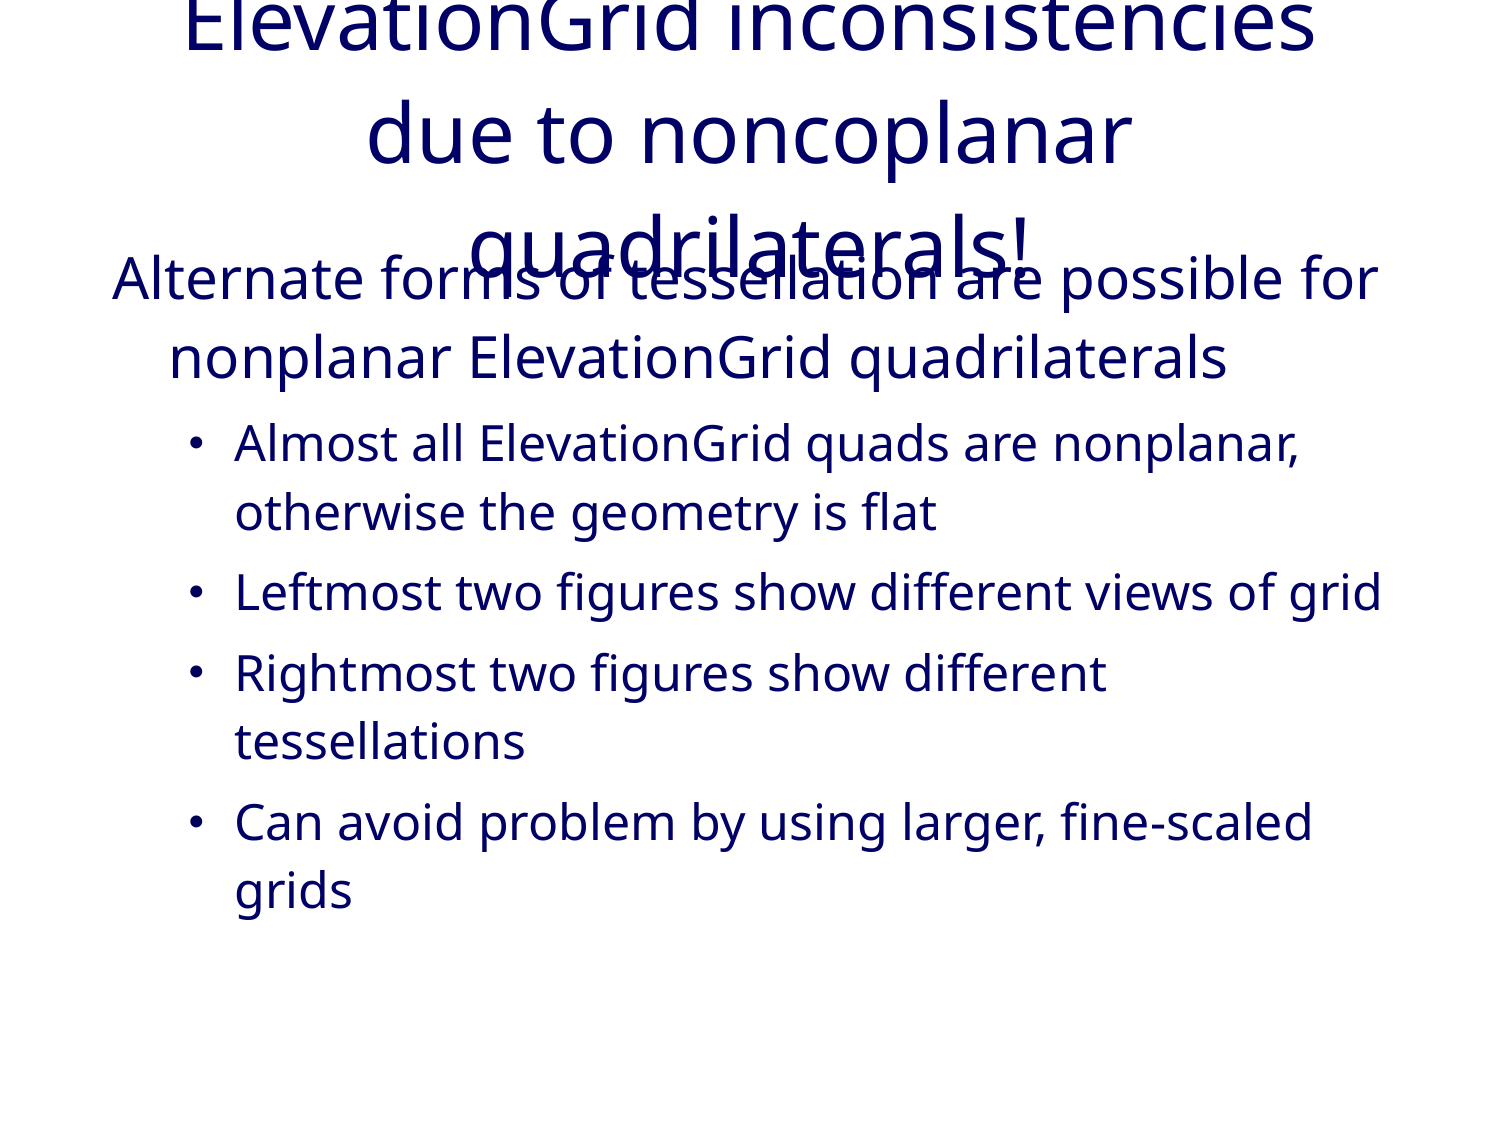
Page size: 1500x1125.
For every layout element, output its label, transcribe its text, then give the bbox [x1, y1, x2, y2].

picture [0, 747, 1500, 1123]
list Alternate forms of tessellation are possible for nonplanar ElevationGrid quadrilaterals Almost all ElevationGrid quads are nonplanar, otherwise the geometry is flat Leftmost two figures show different views of grid Rightmost two figures show different tessellations Can avoid problem by using larger, fine-scaled grids [112, 237, 1388, 747]
title ElevationGrid inconsistencies due to noncoplanar quadrilaterals! [112, 30, 1388, 232]
